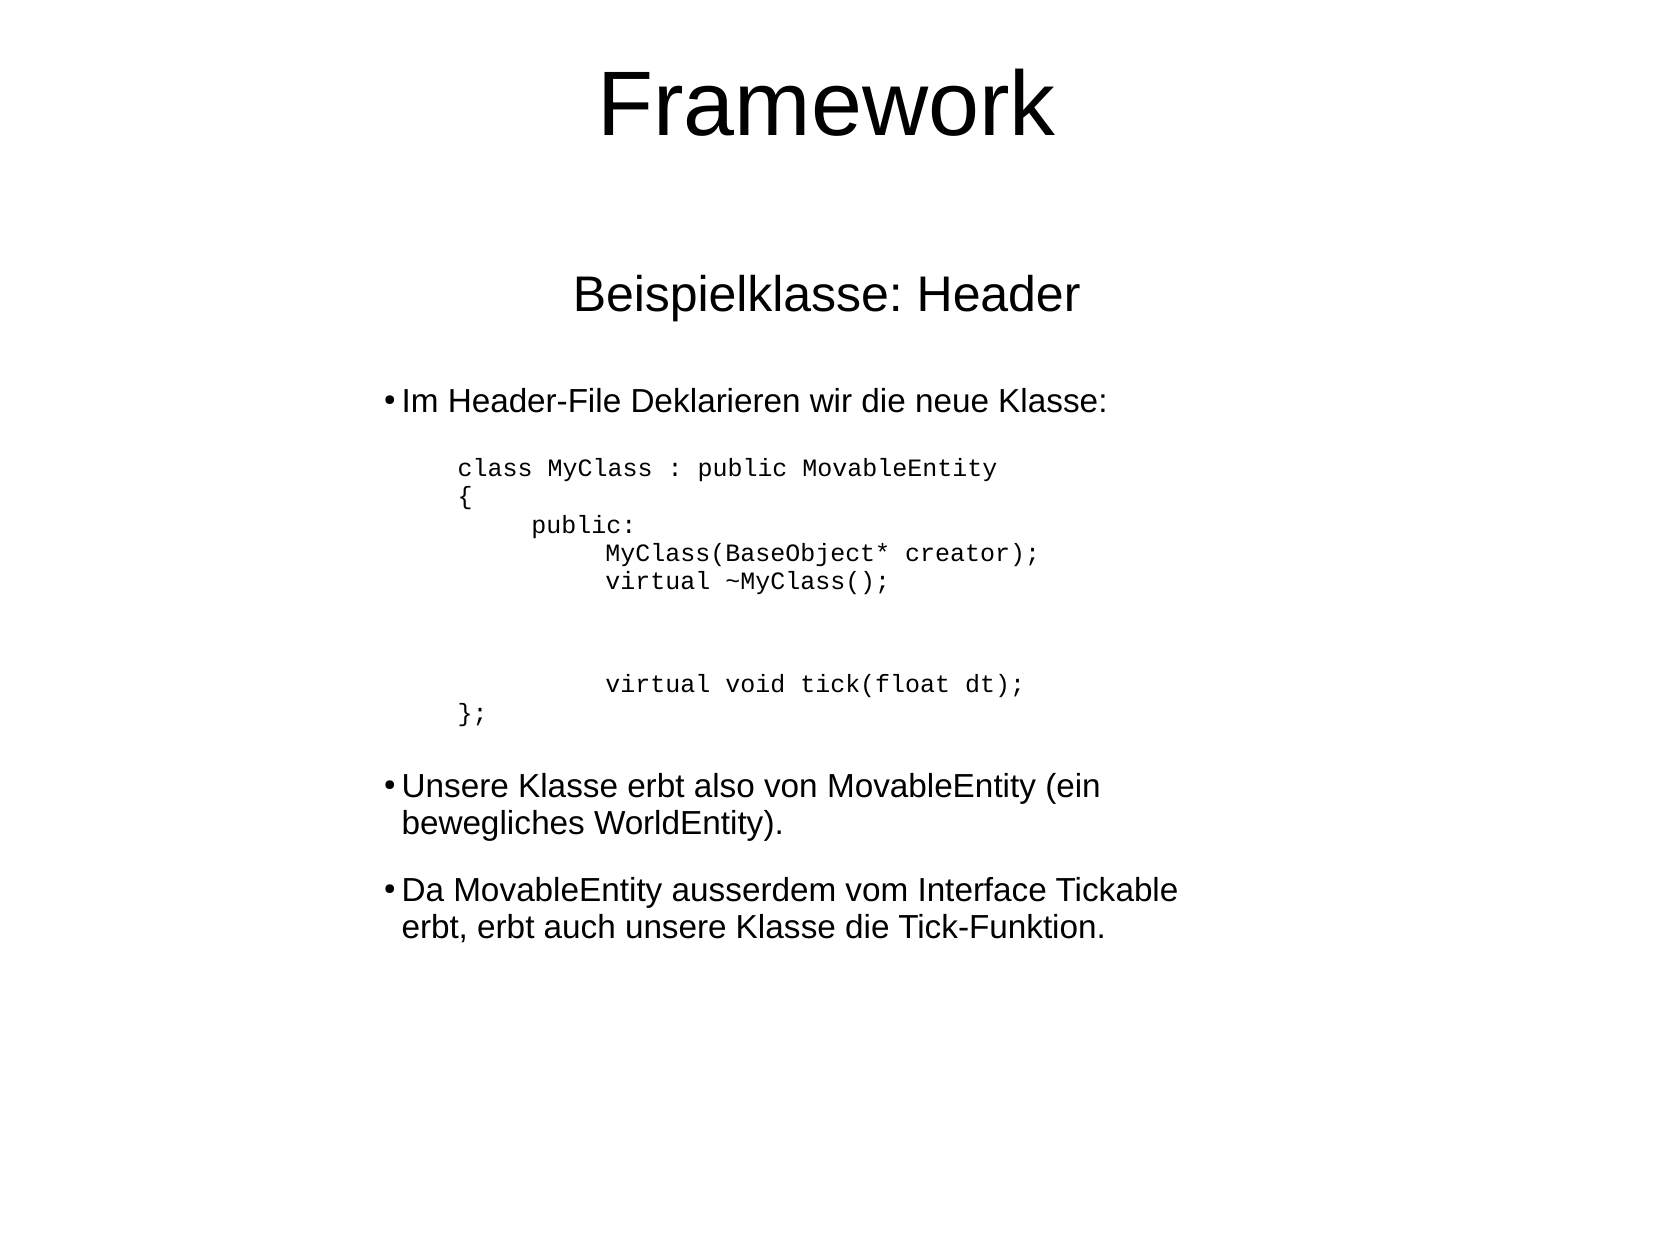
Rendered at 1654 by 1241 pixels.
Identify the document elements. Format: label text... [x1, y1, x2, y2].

text_box Unsere Klasse erbt also von MovableEntity (ein bewegliches WorldEntity). Da MovableEntity ausserdem vom Interface Tickable erbt, erbt auch unsere Klasse die Tick-Funktion. [383, 767, 1241, 947]
title Framework [82, 0, 1571, 208]
text_box Beispielklasse: Header [82, 265, 1571, 325]
text_box Im Header-File Deklarieren wir die neue Klasse: class MyClass : public MovableEntity { public: MyClass(BaseObject* creator); virtual ~MyClass(); virtual void tick(float dt); }; [383, 354, 1241, 720]
